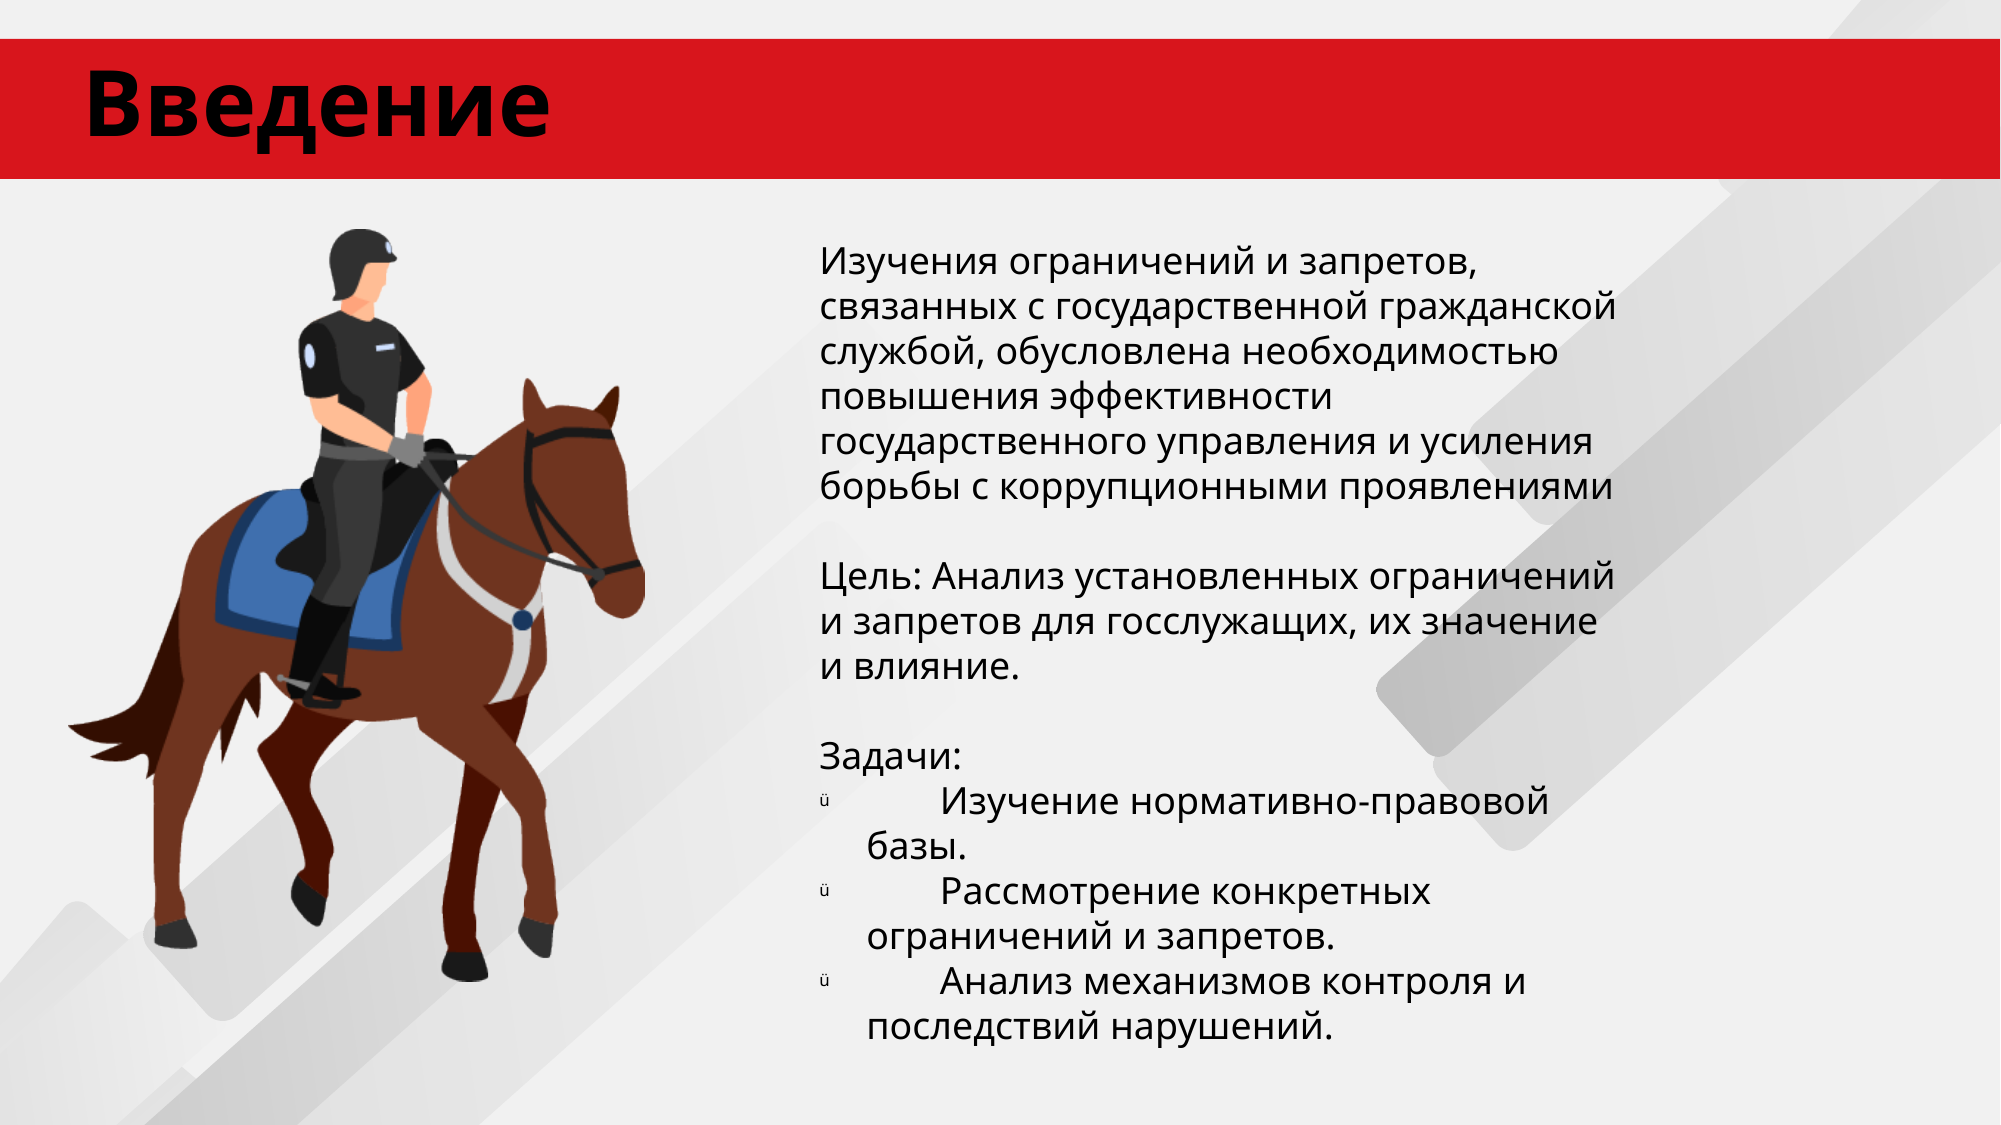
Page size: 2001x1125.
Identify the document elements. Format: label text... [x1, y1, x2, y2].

picture [68, 229, 645, 983]
text_box Введение [67, 50, 1321, 198]
text_box Изучения ограничений и запретов, связанных с государственной гражданской службой, обусловлена необходимостью повышения эффективности государственного управления и усиления борьбы с коррупционными проявлениями Цель: Анализ установленных ограничений и запретов для госслужащих, их значение и влияние. Задачи: Изучение нормативно-правовой базы. Рассмотрение конкретных ограничений и запретов. Анализ механизмов контроля и последствий нарушений. [804, 229, 1645, 1055]
text_box [0, 38, 2000, 179]
